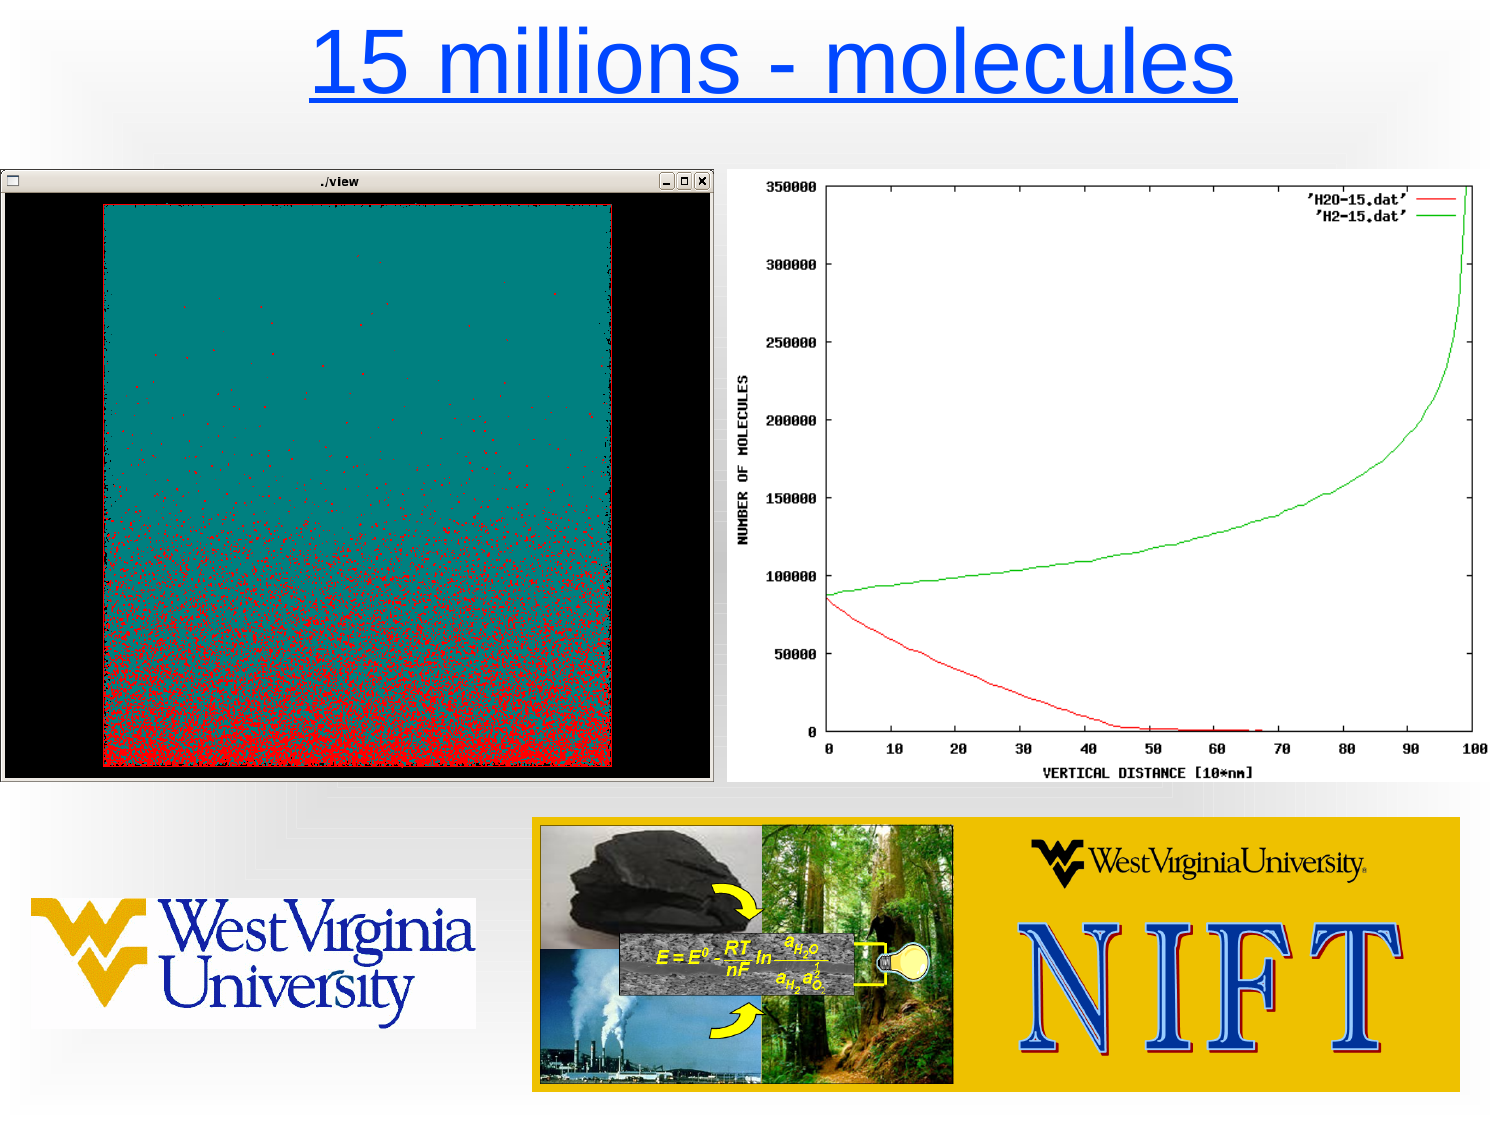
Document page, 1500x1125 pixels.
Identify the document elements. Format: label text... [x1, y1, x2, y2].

picture [727, 169, 1497, 782]
title 15 millions - molecules [136, 10, 1411, 113]
picture [0, 169, 714, 782]
picture [532, 817, 1460, 1092]
